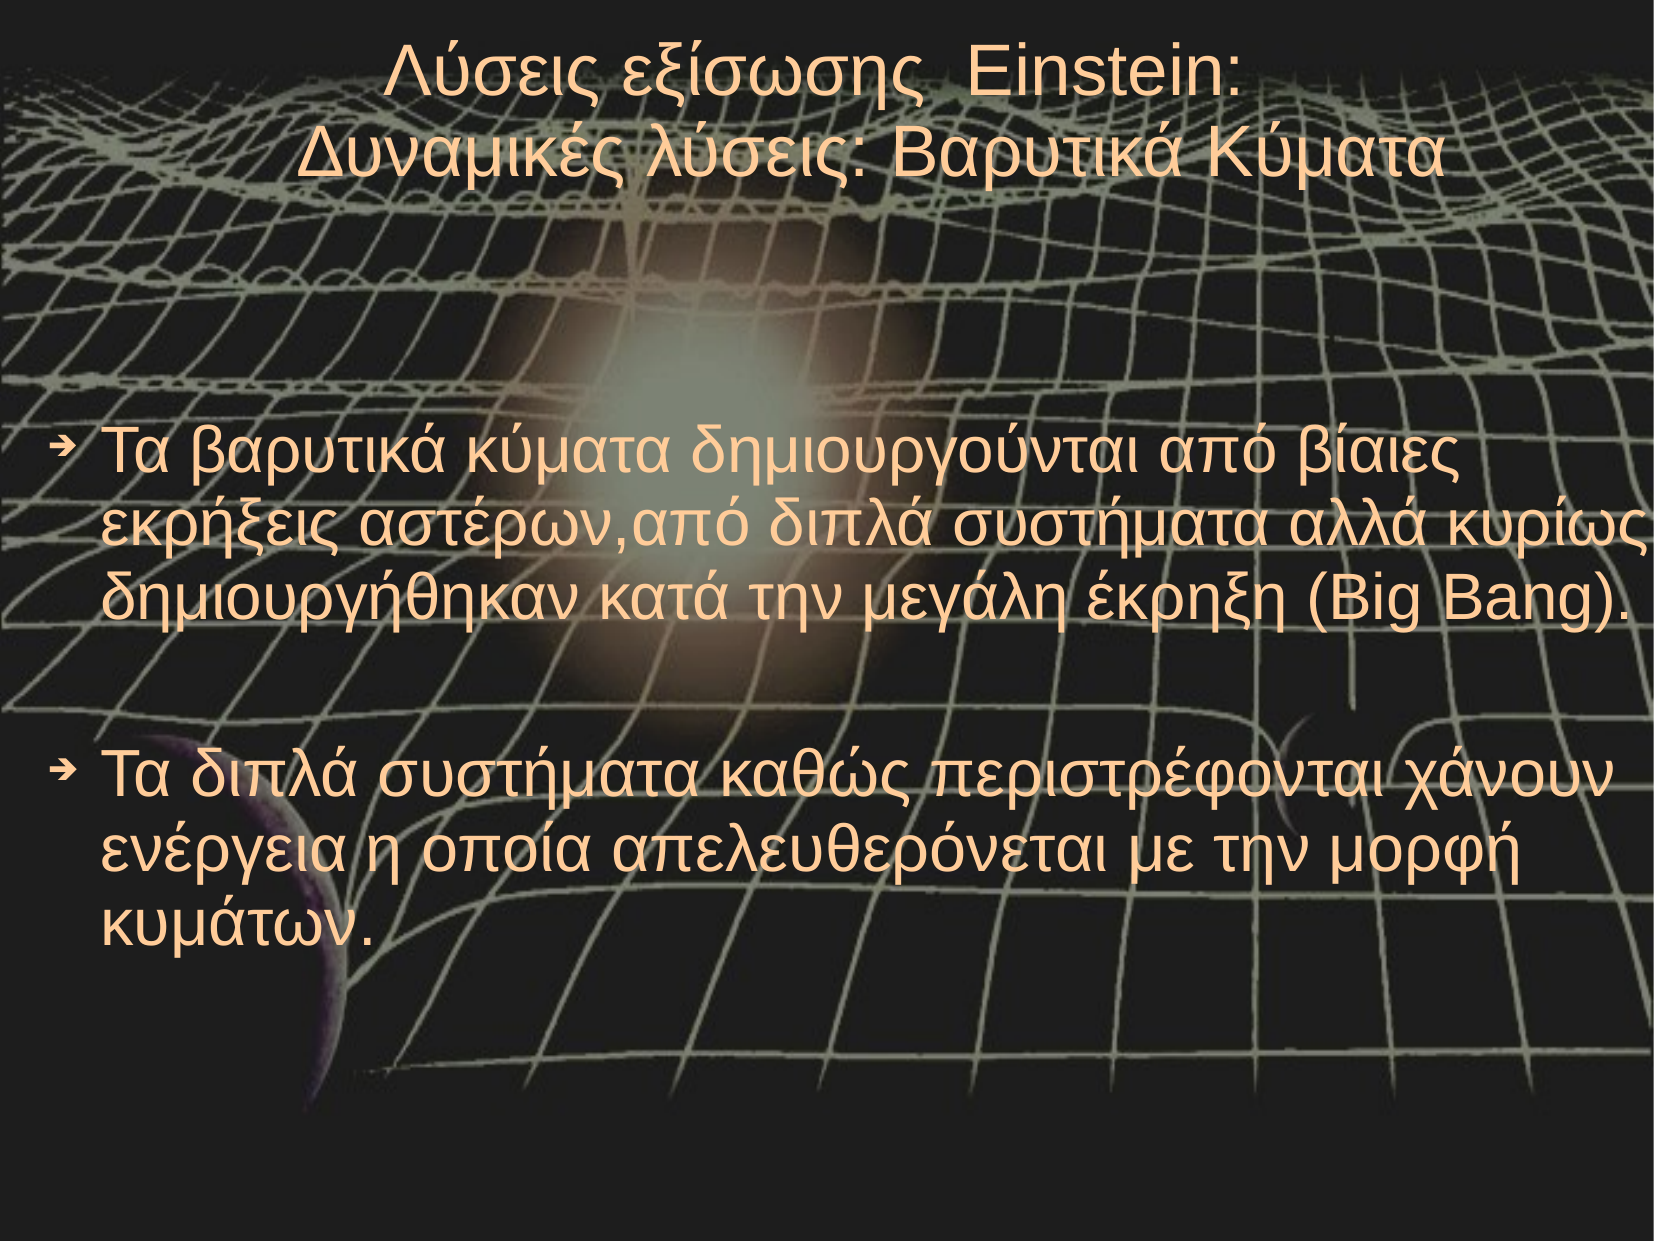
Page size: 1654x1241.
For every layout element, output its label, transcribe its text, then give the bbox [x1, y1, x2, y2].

title Λύσεις εξίσωσης Einstein: Δυναμικές λύσεις: Βαρυτικά Κύματα [0, 14, 1625, 207]
picture [0, 0, 1654, 1241]
list Τα βαρυτικά κύματα δημιουργούνται από βίαιες εκρήξεις αστέρων,από διπλά συστήματα αλλά κυρίως δημιουργήθηκαν κατά την μεγάλη έκρηξη (Big Bang). Τα διπλά συστήματα καθώς περιστρέφονται χάνουν ενέργεια η οποία απελευθερόνεται με την μορφή κυμάτων. [29, 413, 1654, 1182]
